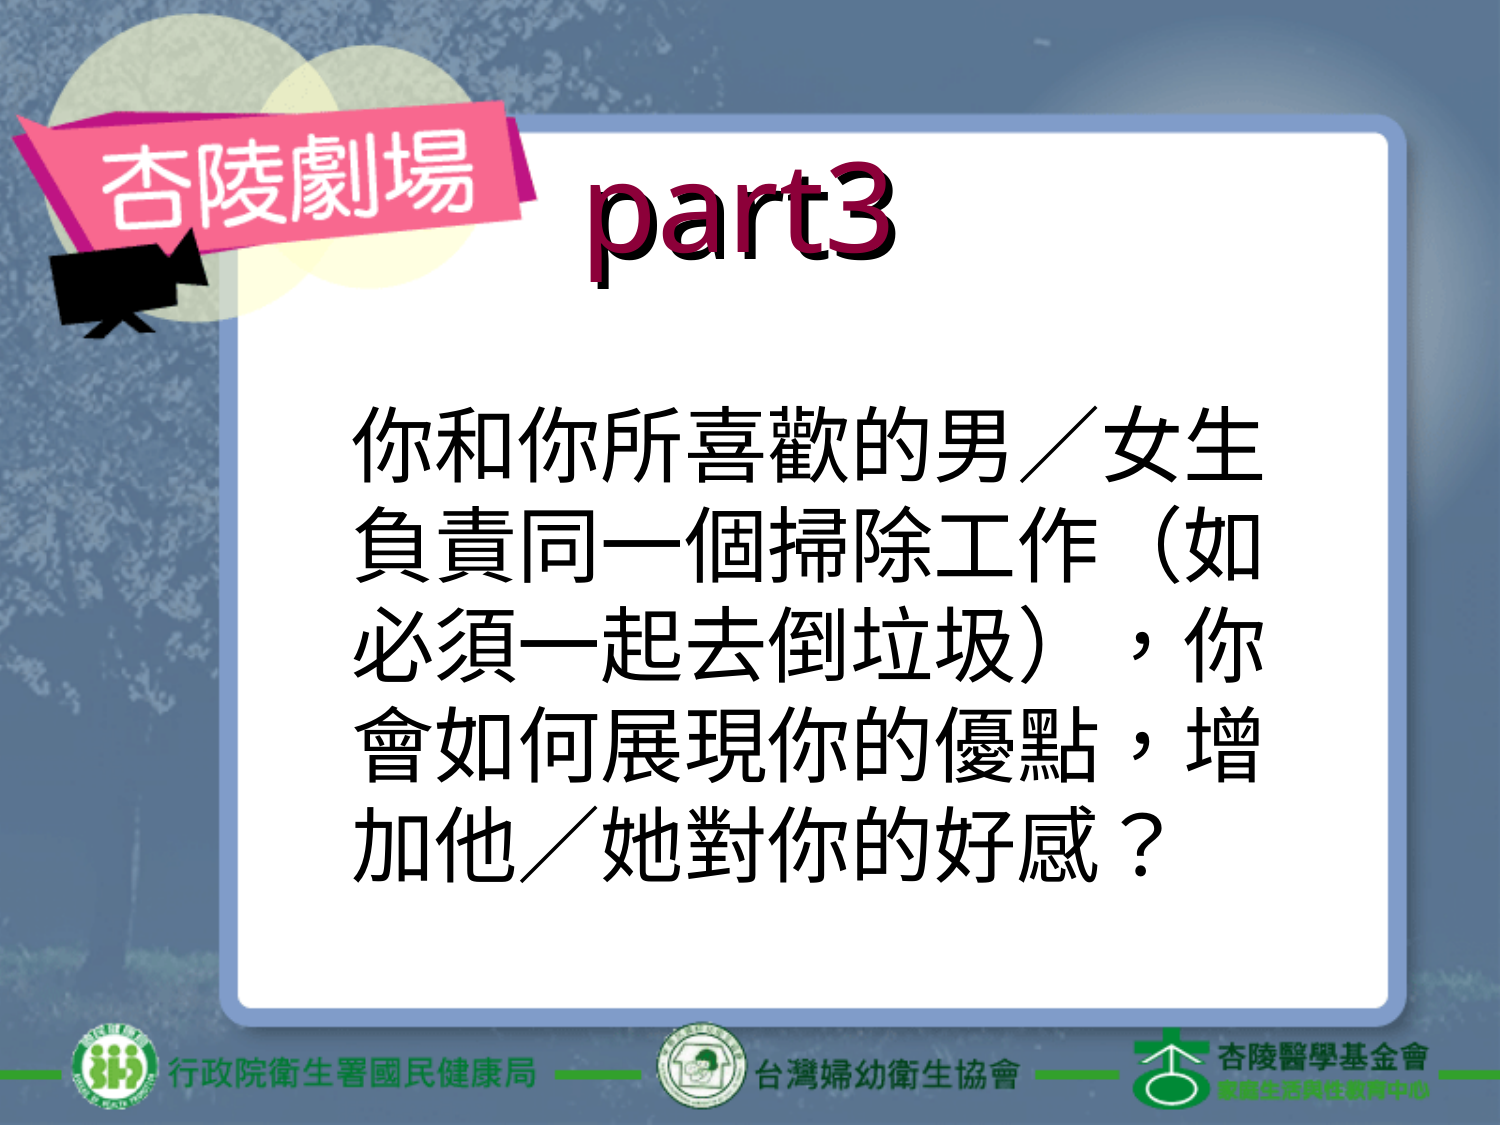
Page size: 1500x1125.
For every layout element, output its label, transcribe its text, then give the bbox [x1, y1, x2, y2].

picture [0, 0, 1500, 1125]
text_box 你和你所喜歡的男／女生負責同一個掃除工作（如必須一起去倒垃圾），你會如何展現你的優點，增加他／她對你的好感？ [336, 385, 1294, 901]
title part3 [537, 113, 939, 291]
